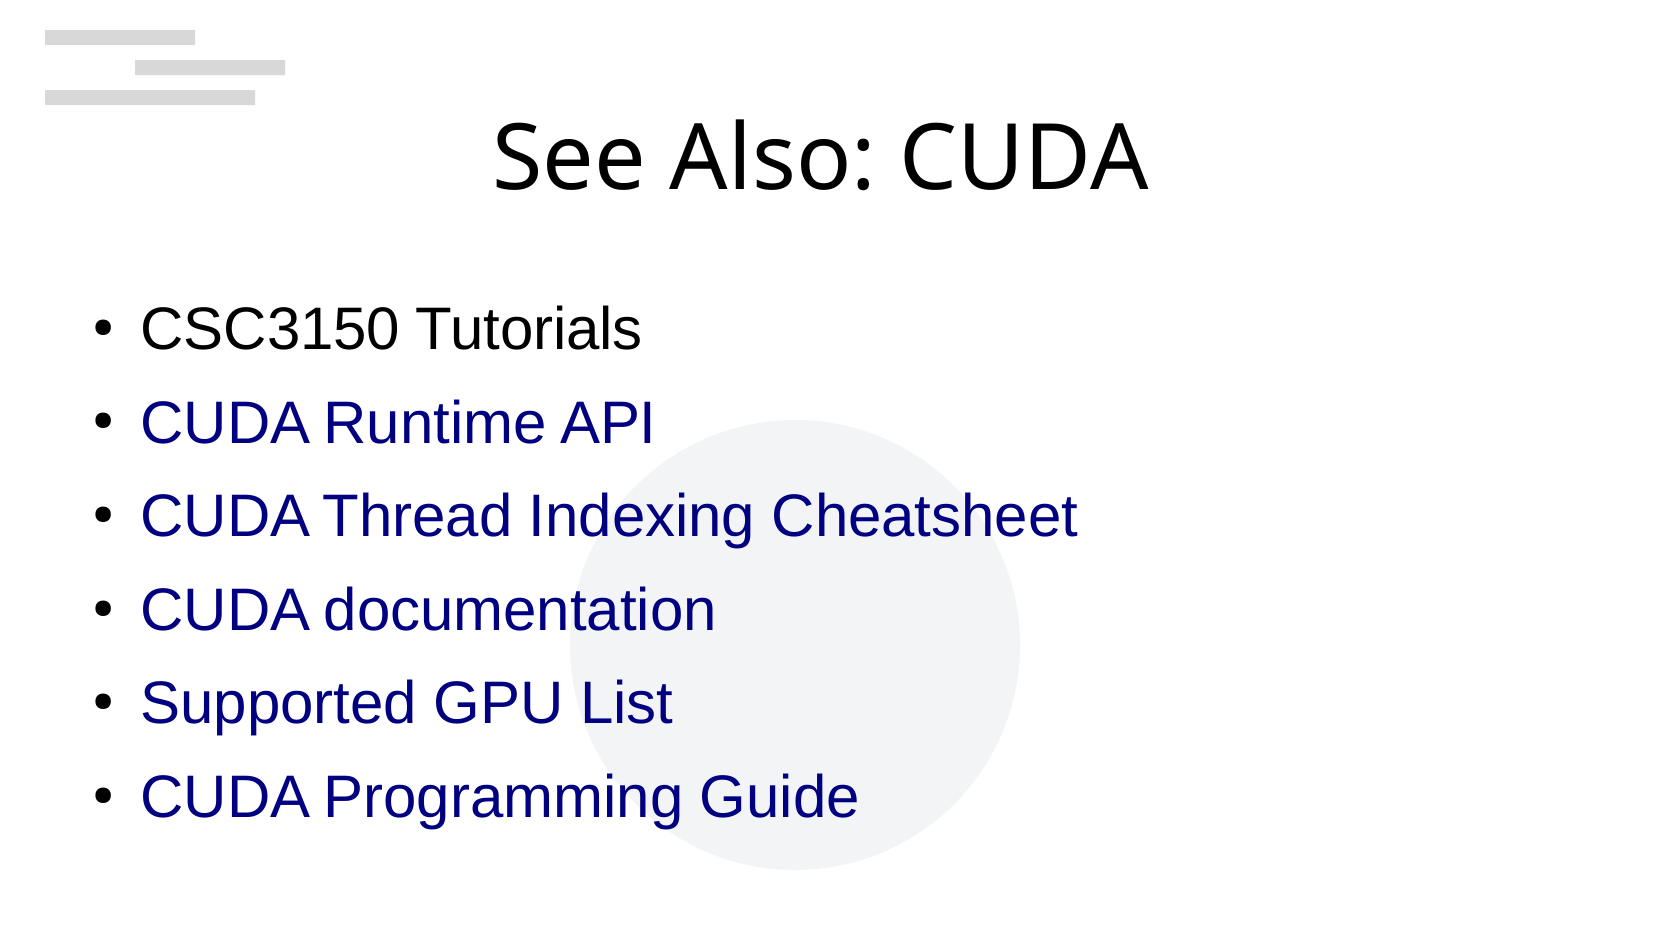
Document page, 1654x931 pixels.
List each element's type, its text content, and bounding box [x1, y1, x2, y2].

title See Also: CUDA [76, 76, 1565, 233]
list CSC3150 Tutorials CUDA Runtime API CUDA Thread Indexing Cheatsheet CUDA documentation Supported GPU List CUDA Programming Guide [76, 295, 1565, 835]
